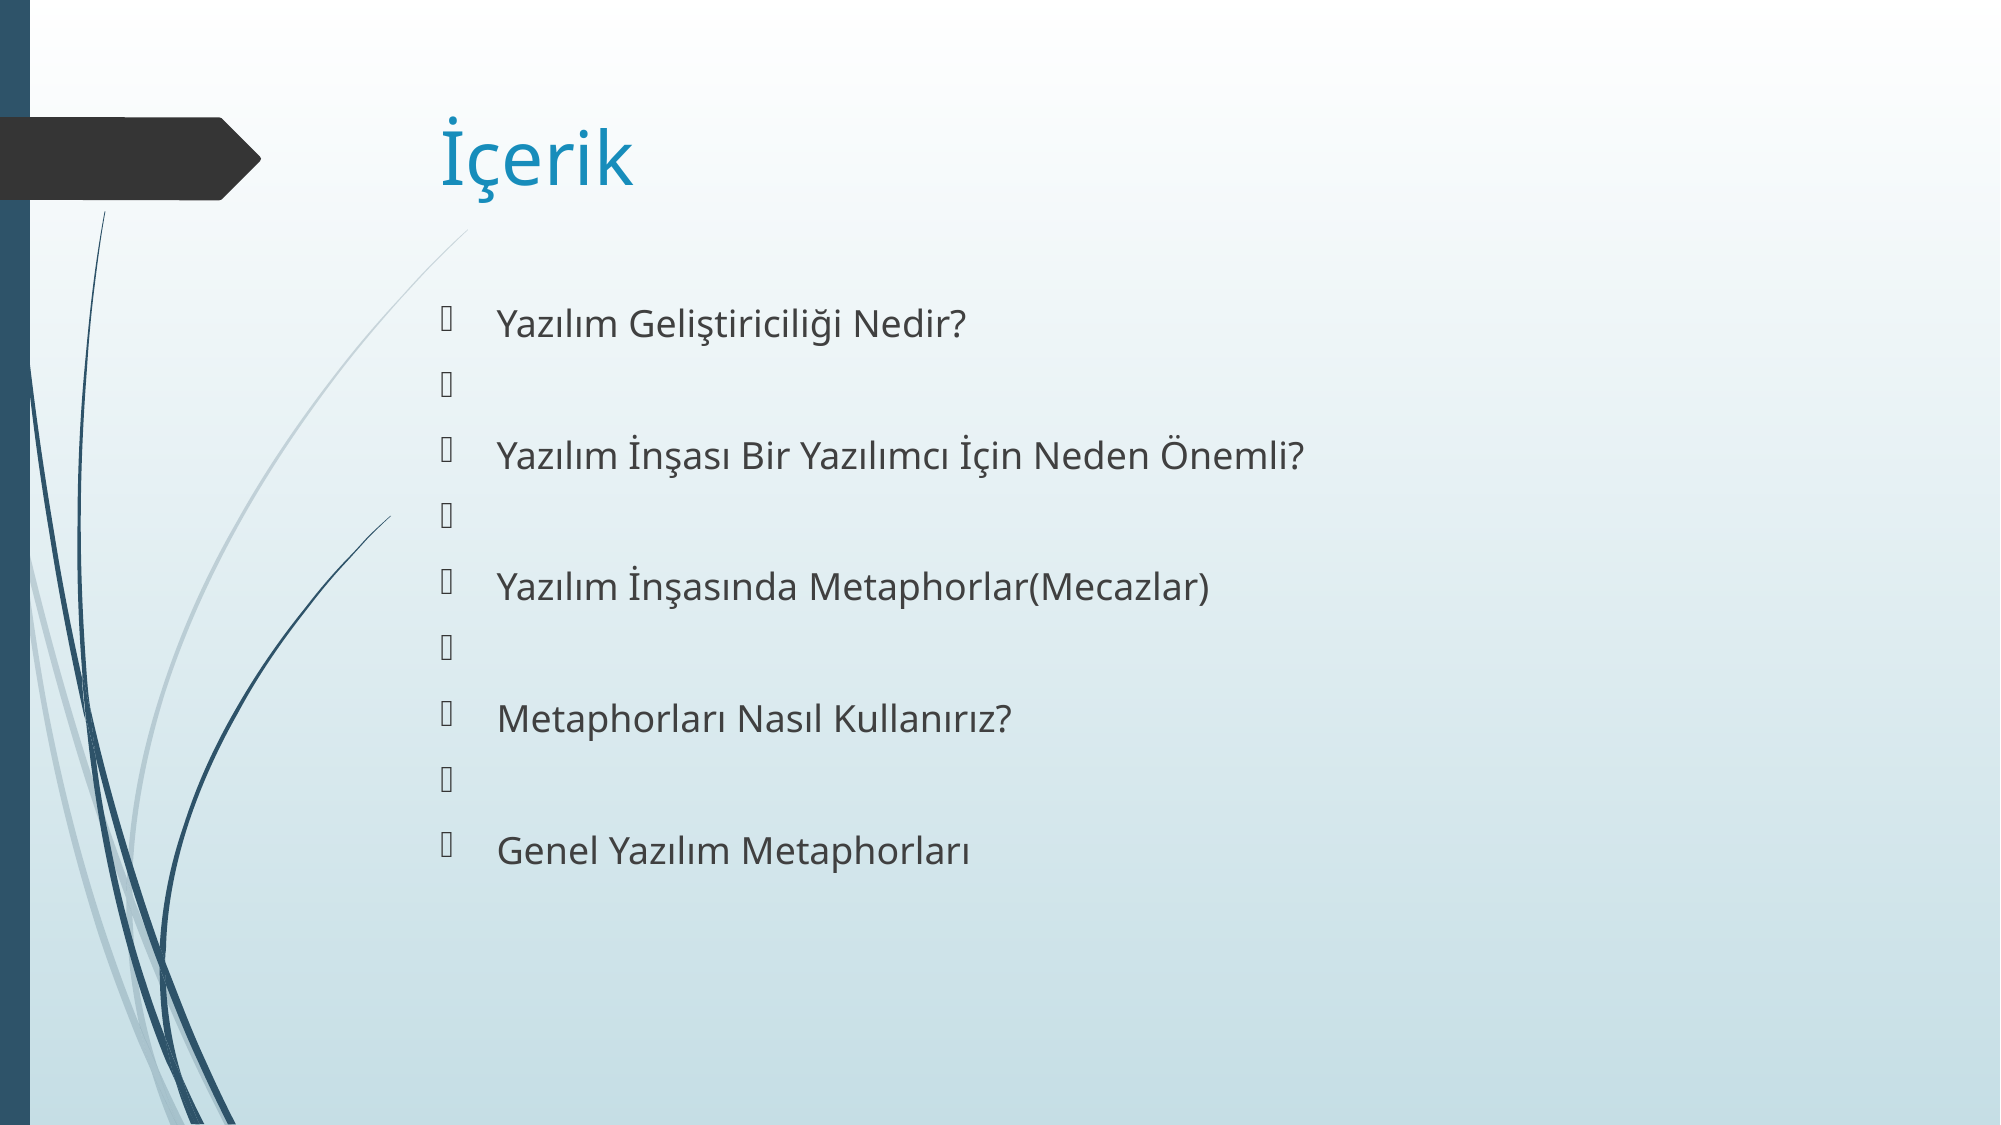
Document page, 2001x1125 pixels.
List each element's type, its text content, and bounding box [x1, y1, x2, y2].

list Yazılım Geliştiriciliği Nedir? Yazılım İnşası Bir Yazılımcı İçin Neden Önemli? Yazılım İnşasında Metaphorlar(Mecazlar) Metaphorları Nasıl Kullanırız? Genel Yazılım Metaphorları [425, 292, 1888, 970]
title İçerik [425, 102, 1888, 292]
